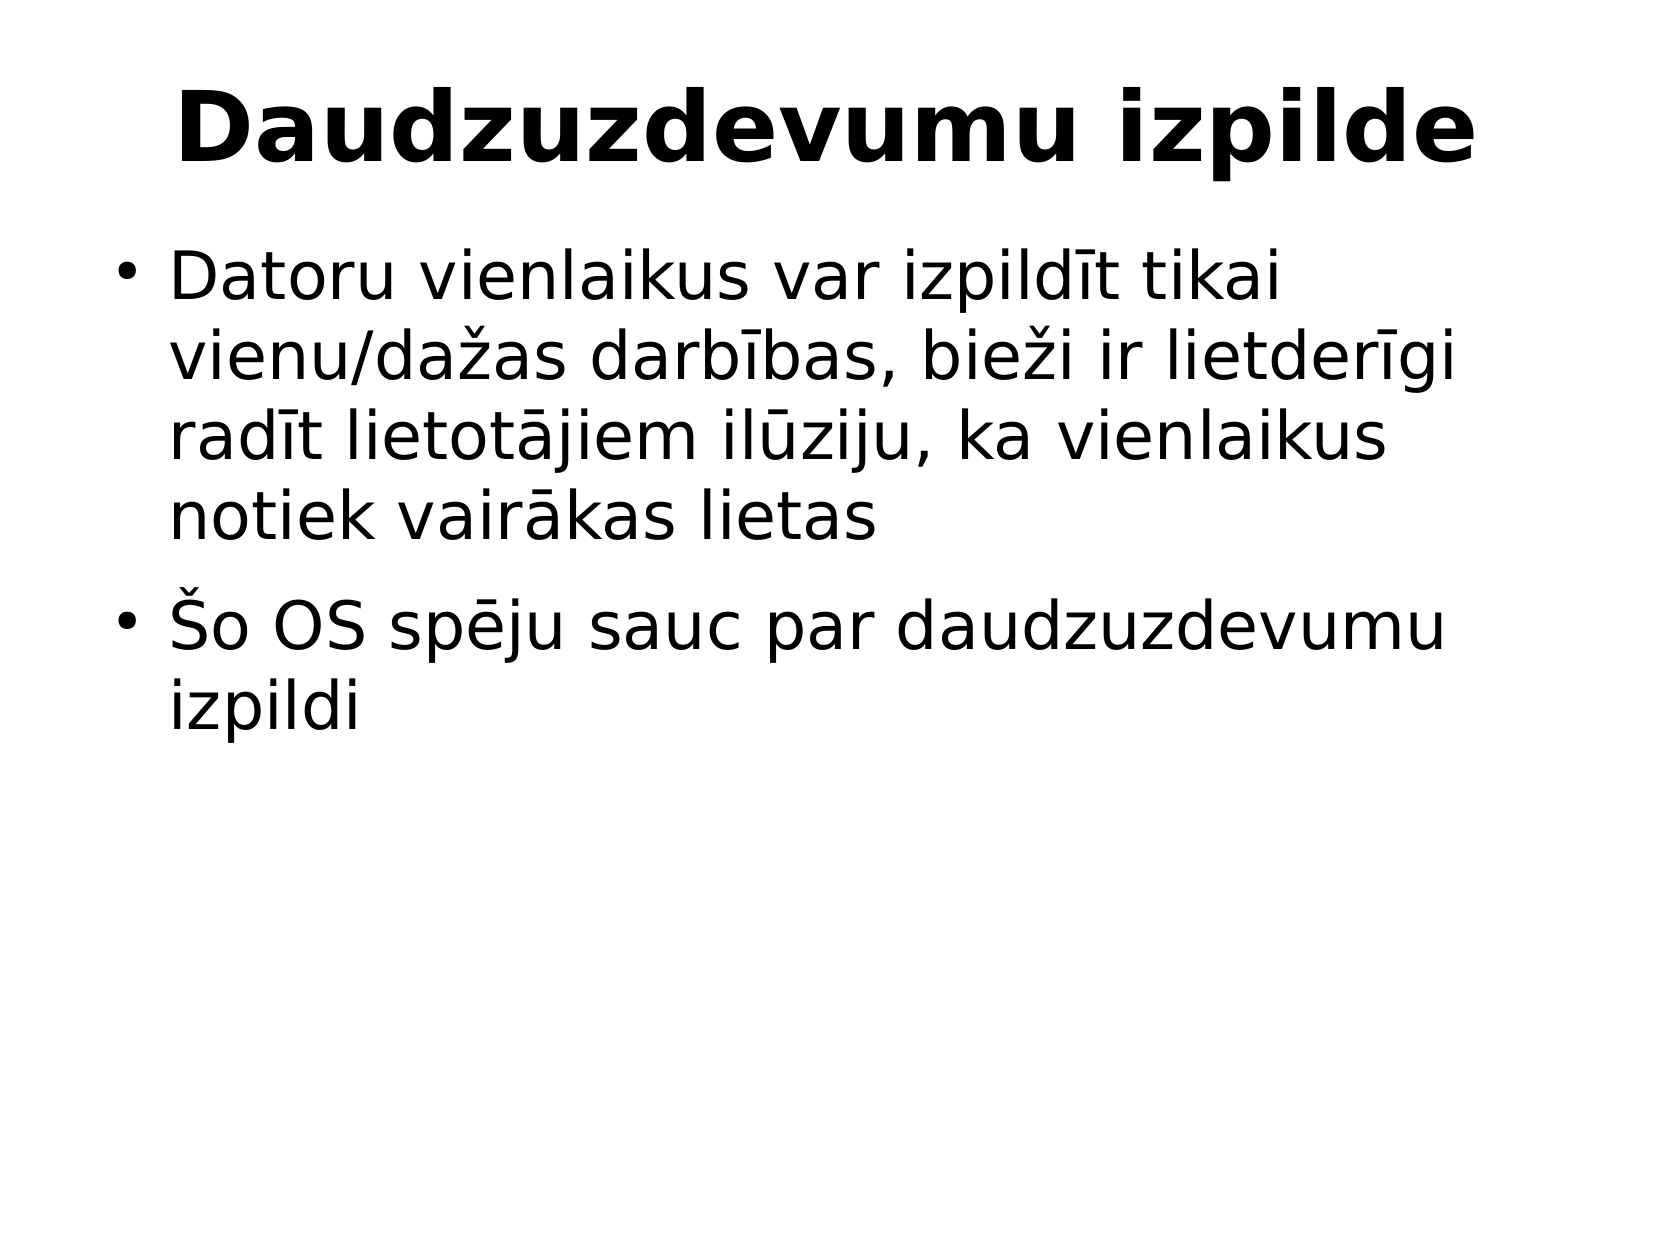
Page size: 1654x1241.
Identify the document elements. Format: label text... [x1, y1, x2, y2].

list Datoru vienlaikus var izpildīt tikai vienu/dažas darbības, bieži ir lietderīgi radīt lietotājiem ilūziju, ka vienlaikus notiek vairākas lietas Šo OS spēju sauc par daudzuzdevumu izpildi [82, 225, 1538, 1186]
title Daudzuzdevumu izpilde [82, 49, 1571, 196]
